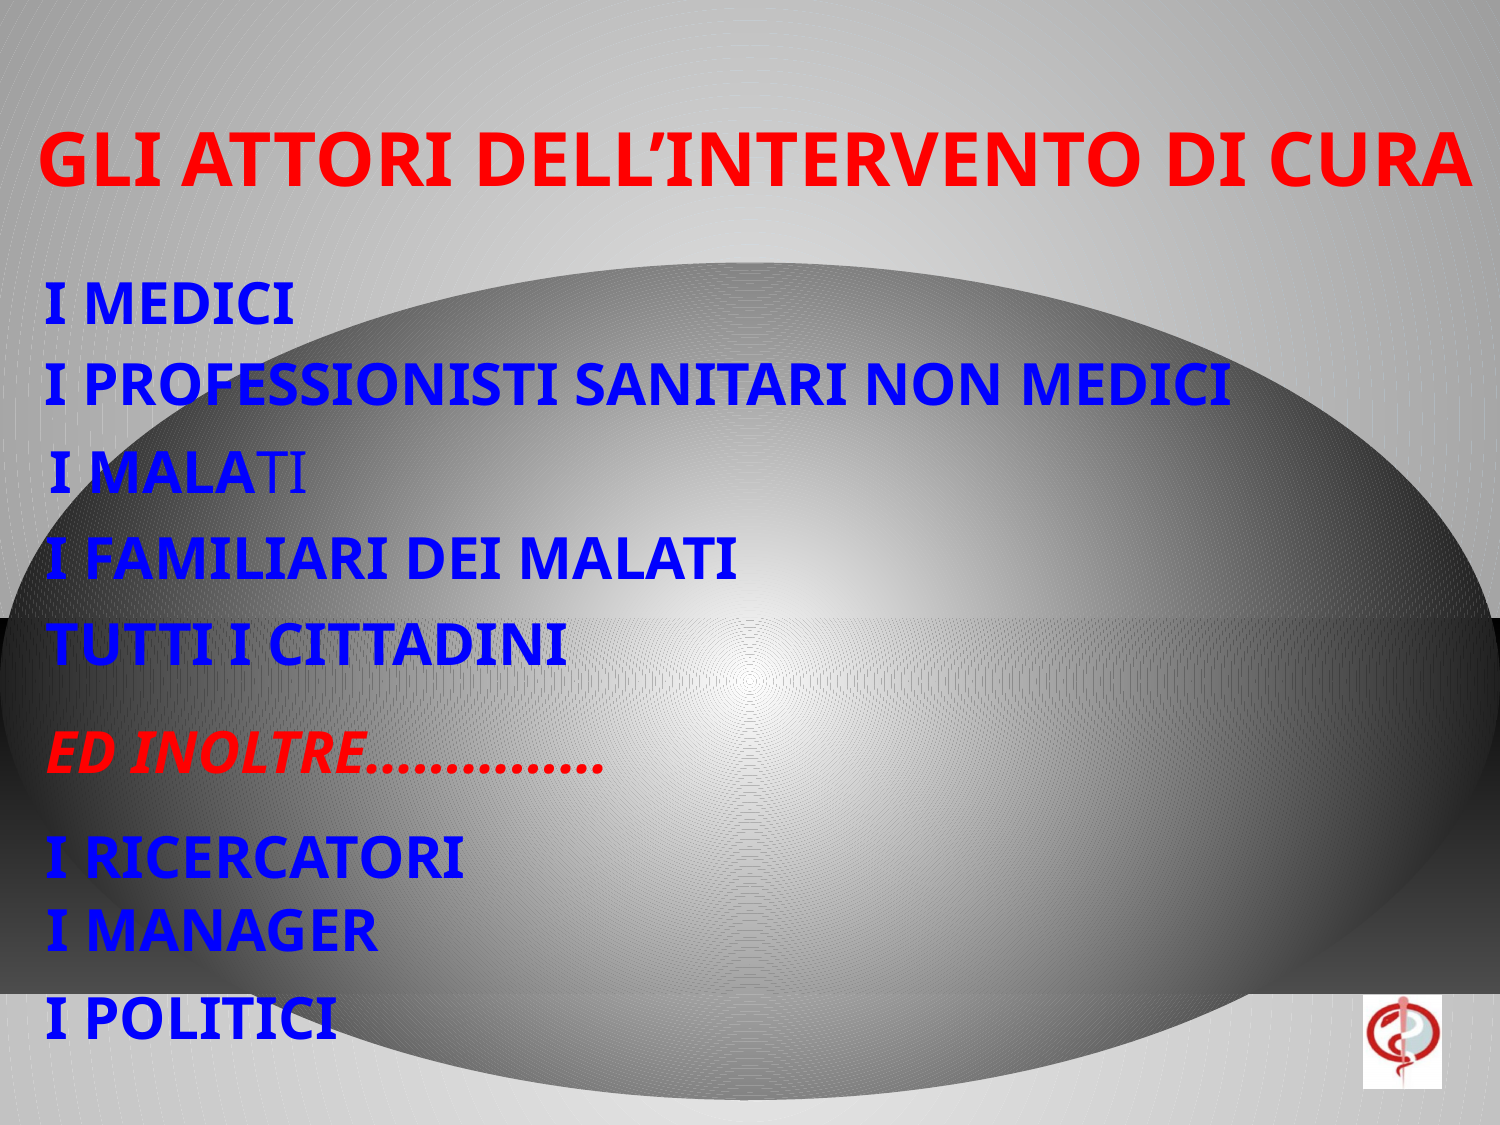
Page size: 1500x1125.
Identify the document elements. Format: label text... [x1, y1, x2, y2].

picture [1363, 995, 1442, 1089]
text_box I MALATI [0, 427, 1500, 513]
text_box I MEDICI [0, 258, 1500, 339]
text_box I MANAGER [0, 899, 1500, 973]
text_box I RICERCATORI [0, 812, 1500, 899]
text_box I PROFESSIONISTI SANITARI NON MEDICI [0, 339, 1500, 426]
text_box TUTTI I CITTADINI [0, 599, 1500, 686]
text_box GLI ATTORI DELL’INTERVENTO DI CURA [0, 95, 1500, 212]
text_box I FAMILIARI DEI MALATI [0, 513, 1500, 599]
text_box I POLITICI [0, 973, 1500, 1060]
text_box ED INOLTRE…………… [0, 707, 1500, 794]
